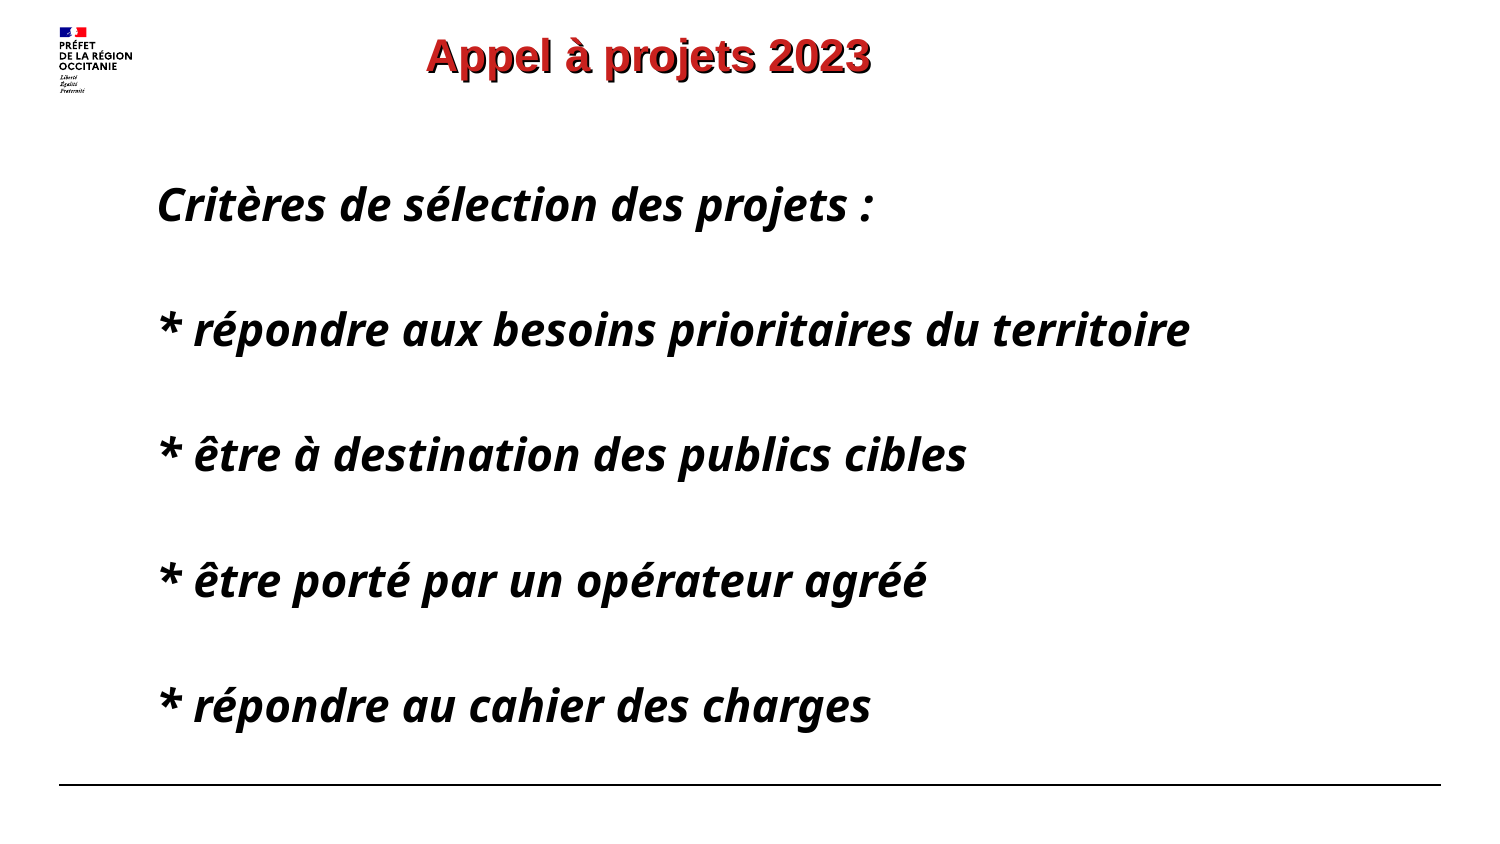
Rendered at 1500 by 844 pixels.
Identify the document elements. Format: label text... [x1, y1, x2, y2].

list Appel à projets 2023 [354, 29, 1252, 81]
text_box Critères de sélection des projets : * répondre aux besoins prioritaires du territoire * être à destination des publics cibles * être porté par un opérateur agréé * répondre au cahier des charges [141, 165, 1323, 698]
